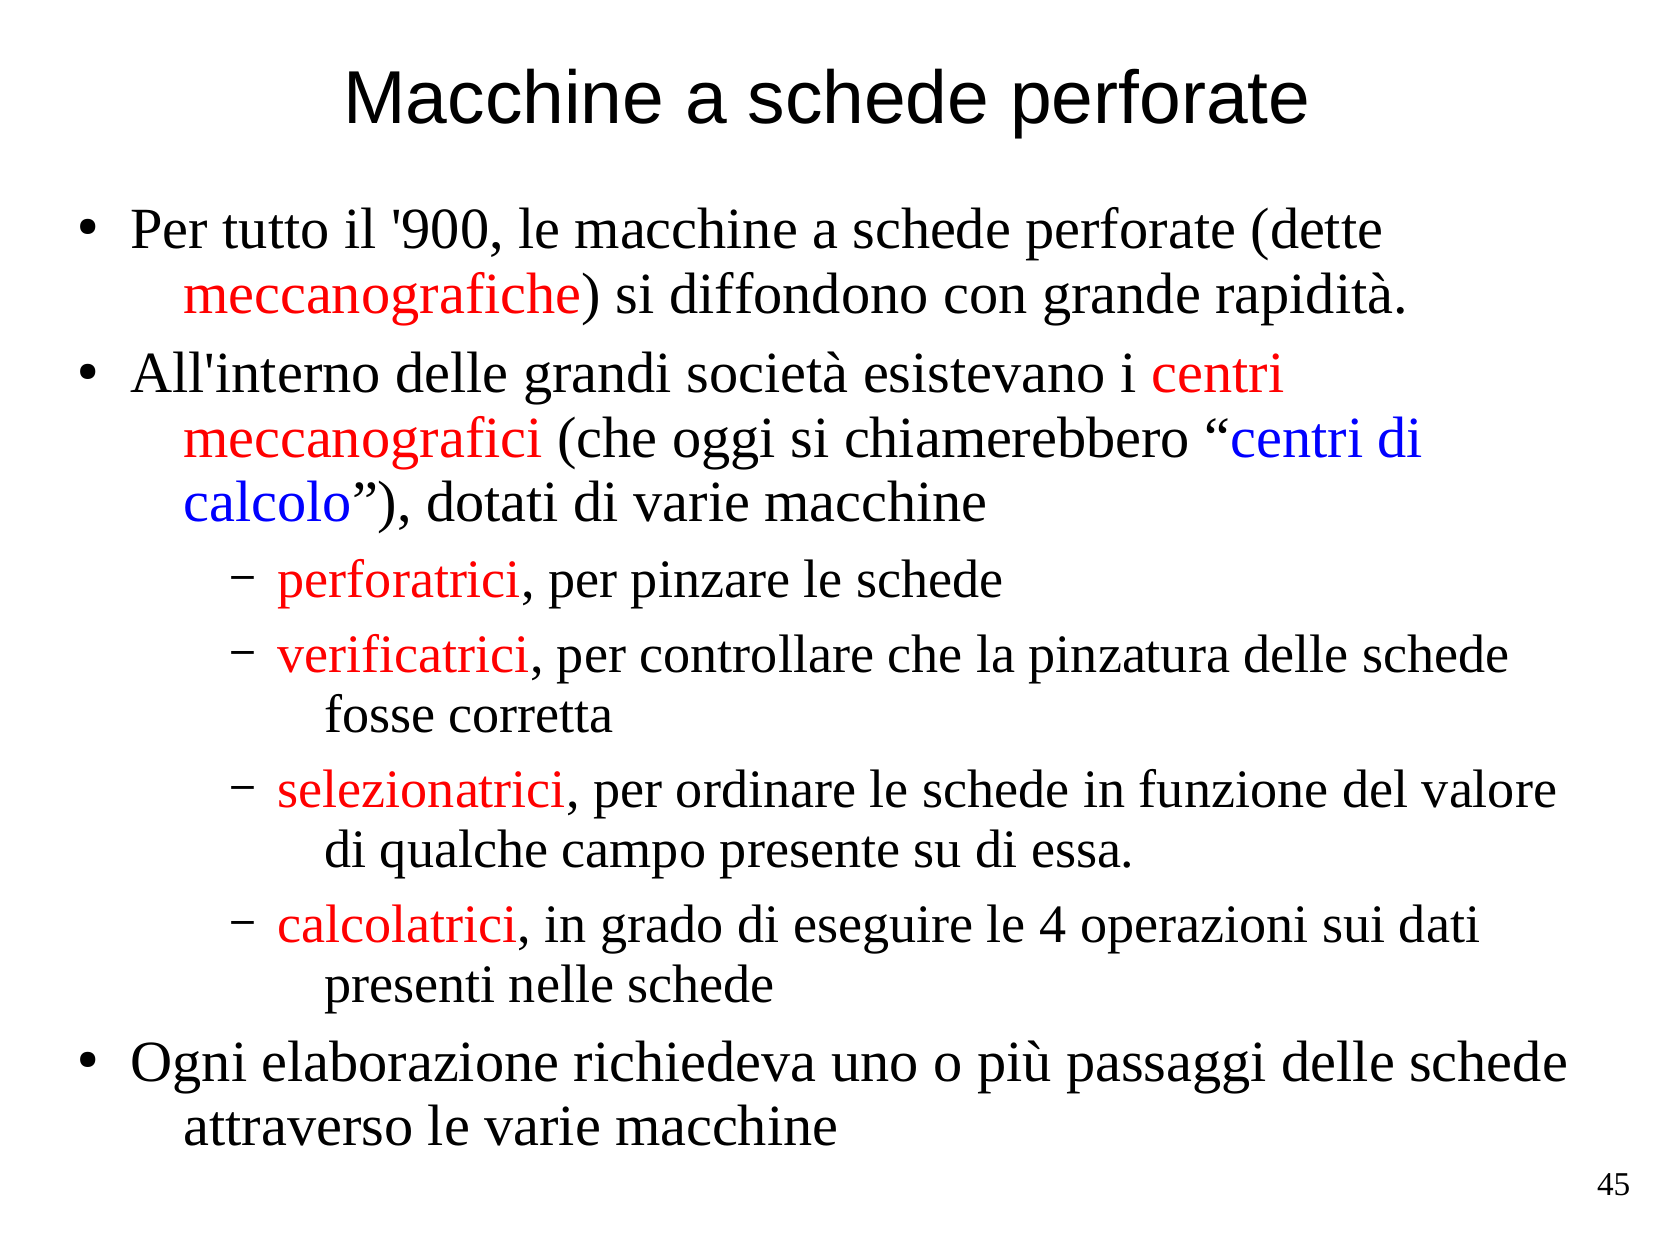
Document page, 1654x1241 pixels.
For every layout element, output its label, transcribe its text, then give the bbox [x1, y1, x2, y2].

title Macchine a schede perforate [37, 30, 1617, 166]
list Per tutto il '900, le macchine a schede perforate (dette meccanografiche) si diffondono con grande rapidità. All'interno delle grandi società esistevano i centri meccanografici (che oggi si chiamerebbero “centri di calcolo”), dotati di varie macchine perforatrici, per pinzare le schede verificatrici, per controllare che la pinzatura delle schede fosse corretta selezionatrici, per ordinare le schede in funzione del valore di qualche campo presente su di essa. calcolatrici, in grado di eseguire le 4 operazioni sui dati presenti nelle schede Ogni elaborazione richiedeva uno o più passaggi delle schede attraverso le varie macchine [42, 196, 1612, 1187]
